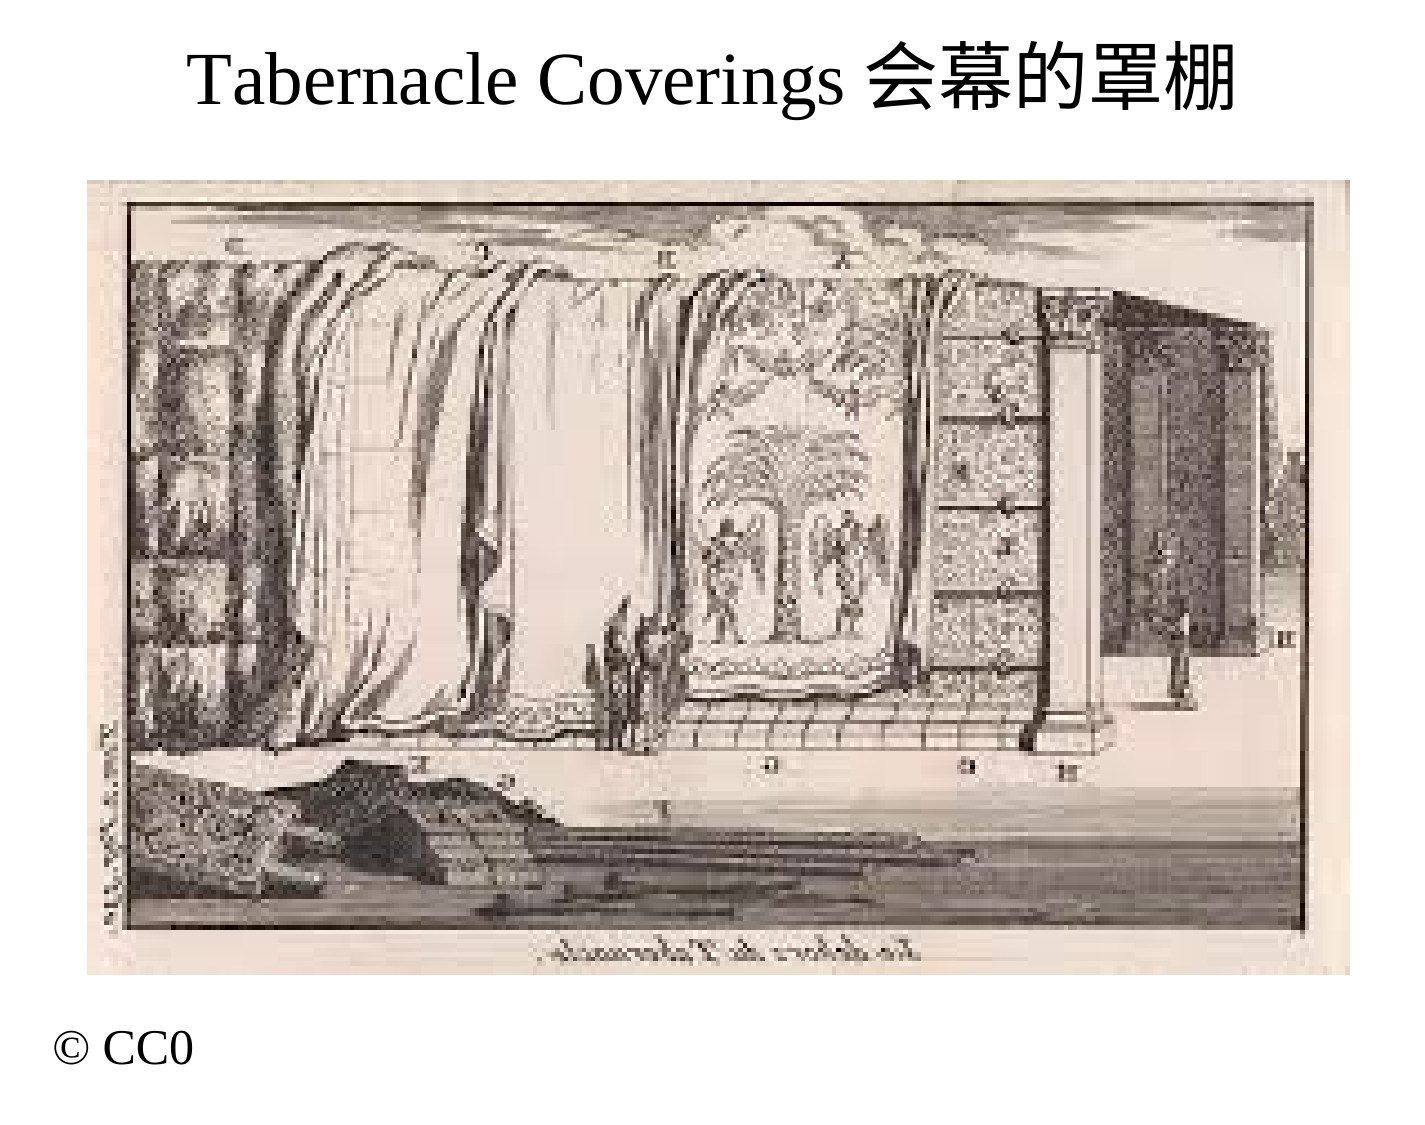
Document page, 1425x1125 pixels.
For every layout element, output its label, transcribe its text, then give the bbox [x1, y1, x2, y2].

picture [87, 180, 1350, 976]
text_box © CC0 [37, 1012, 601, 1083]
title Tabernacle Coverings会幕的罩棚 [75, 0, 1351, 151]
